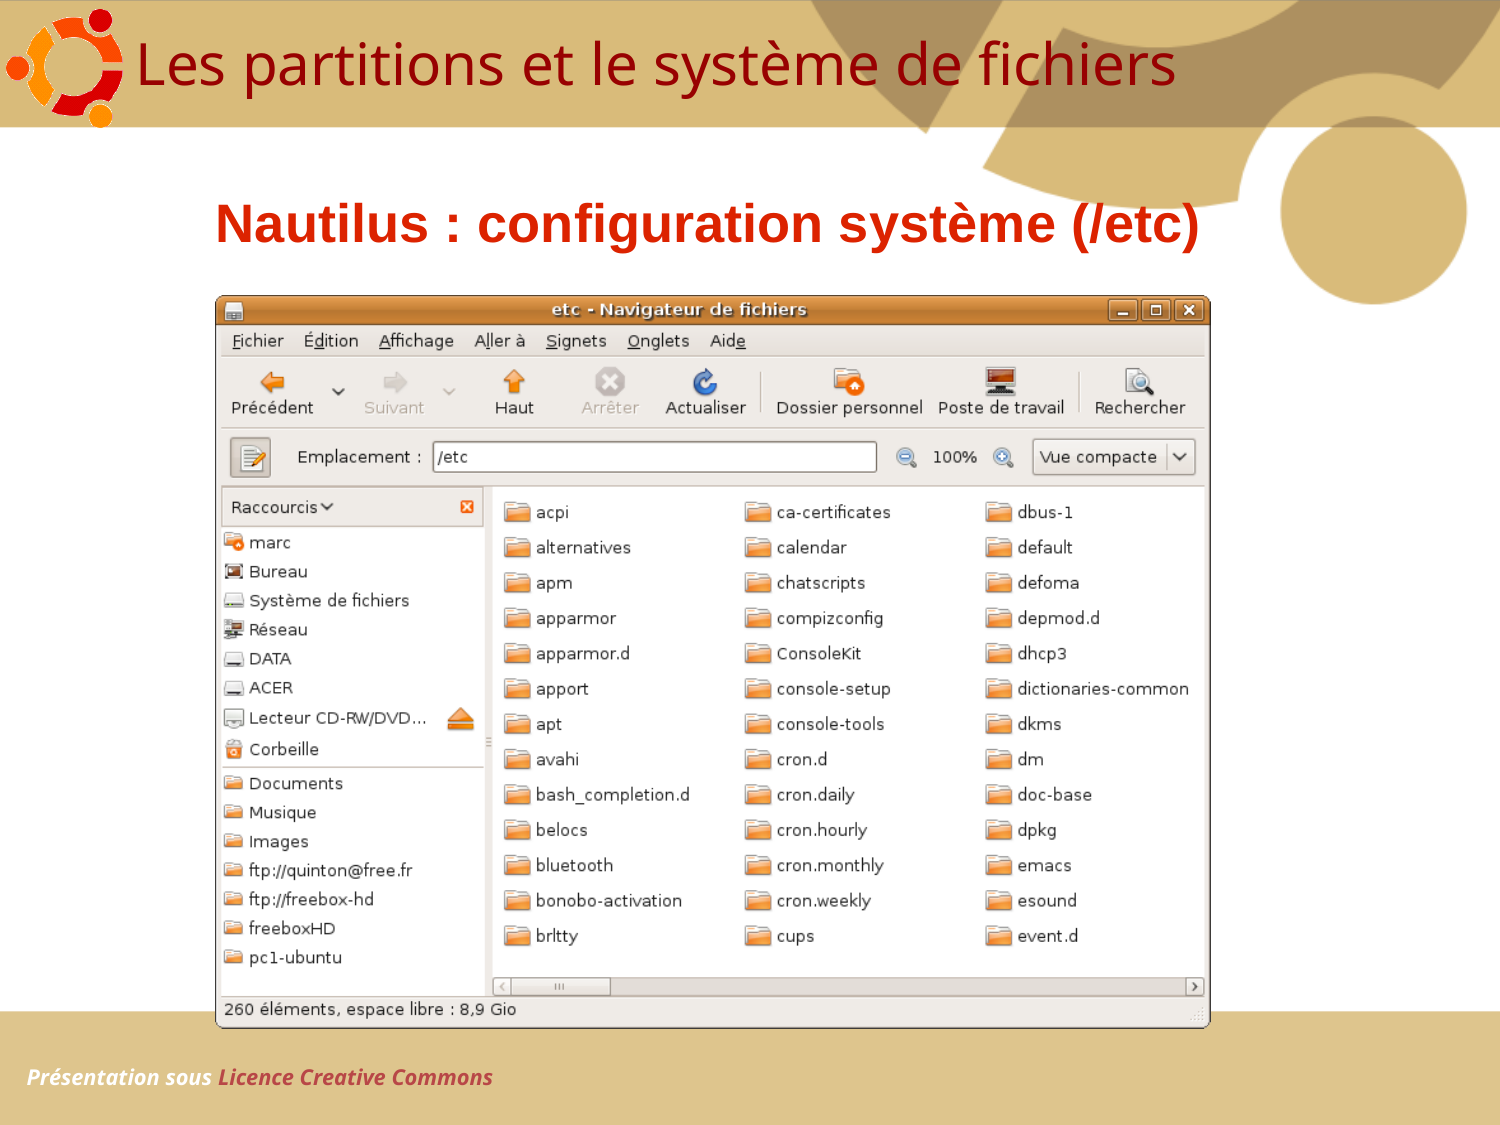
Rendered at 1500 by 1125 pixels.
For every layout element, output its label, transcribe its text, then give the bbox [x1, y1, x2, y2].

title Les partitions et le système de fichiers [135, 0, 1417, 177]
picture [0, 0, 1500, 1029]
text_box Nautilus : configuration système (/etc) [118, 190, 1300, 266]
